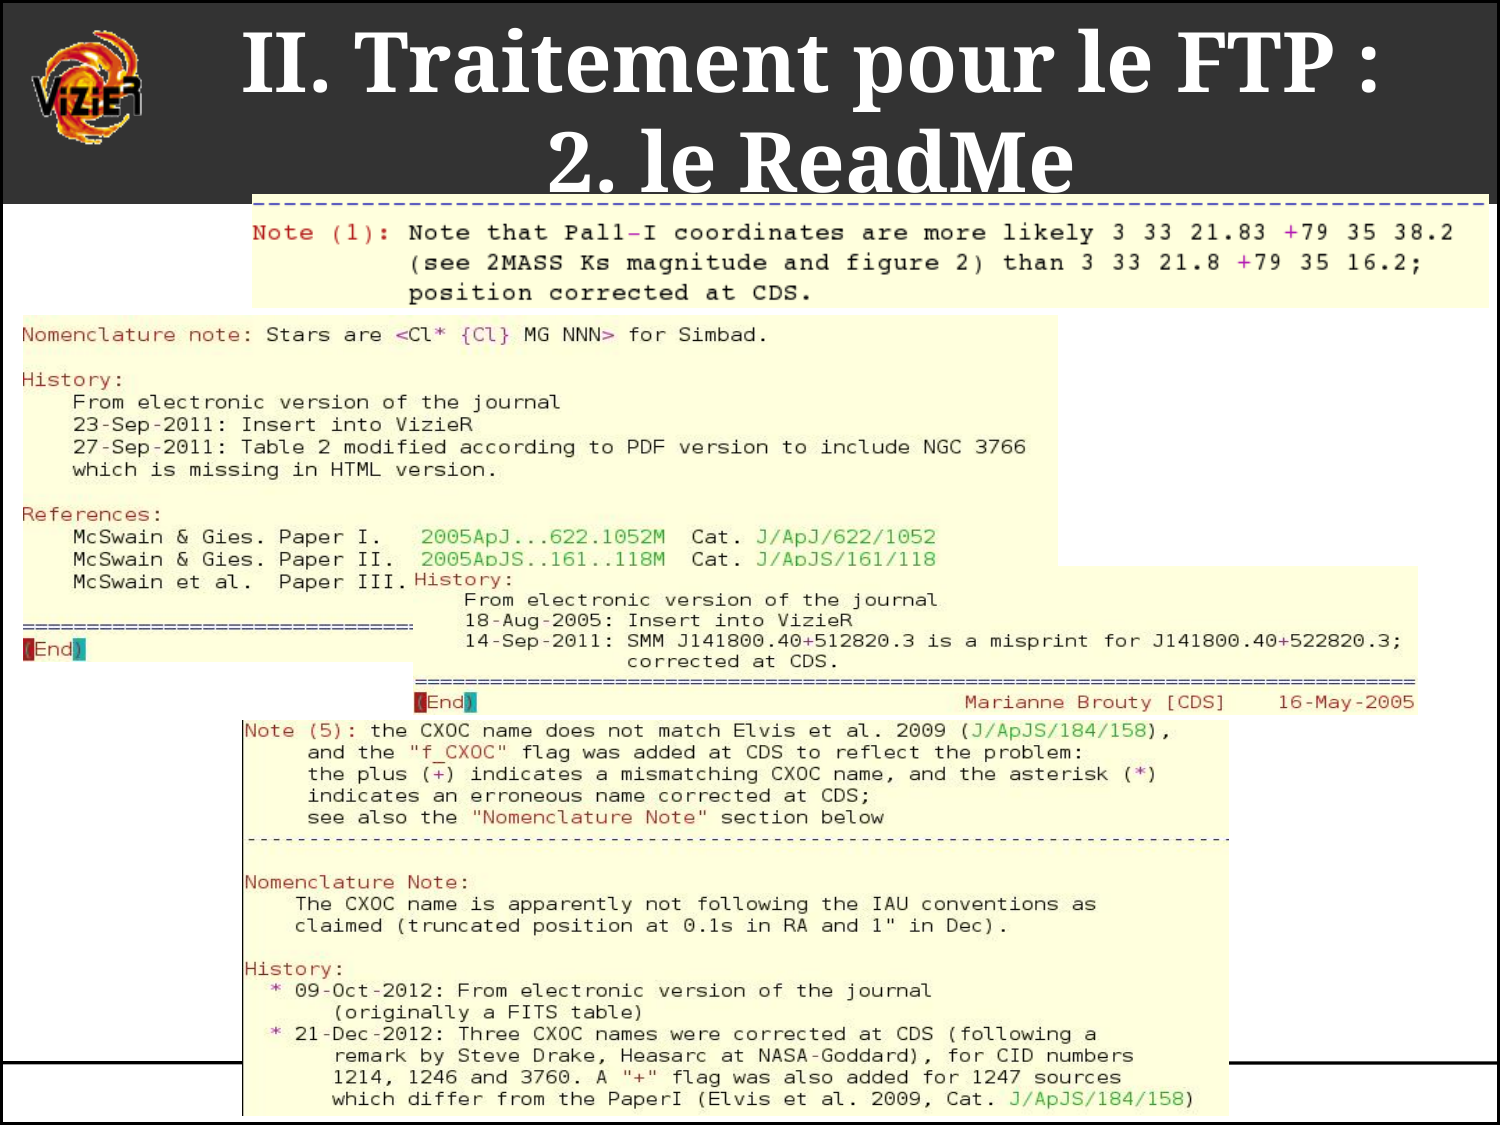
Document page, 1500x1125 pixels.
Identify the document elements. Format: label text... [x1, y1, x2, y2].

picture [242, 720, 1229, 1116]
picture [23, 315, 1418, 715]
picture [29, 29, 147, 148]
title II. Traitement pour le FTP : 2. le ReadMe [147, 1, 1477, 217]
picture [252, 194, 1489, 308]
